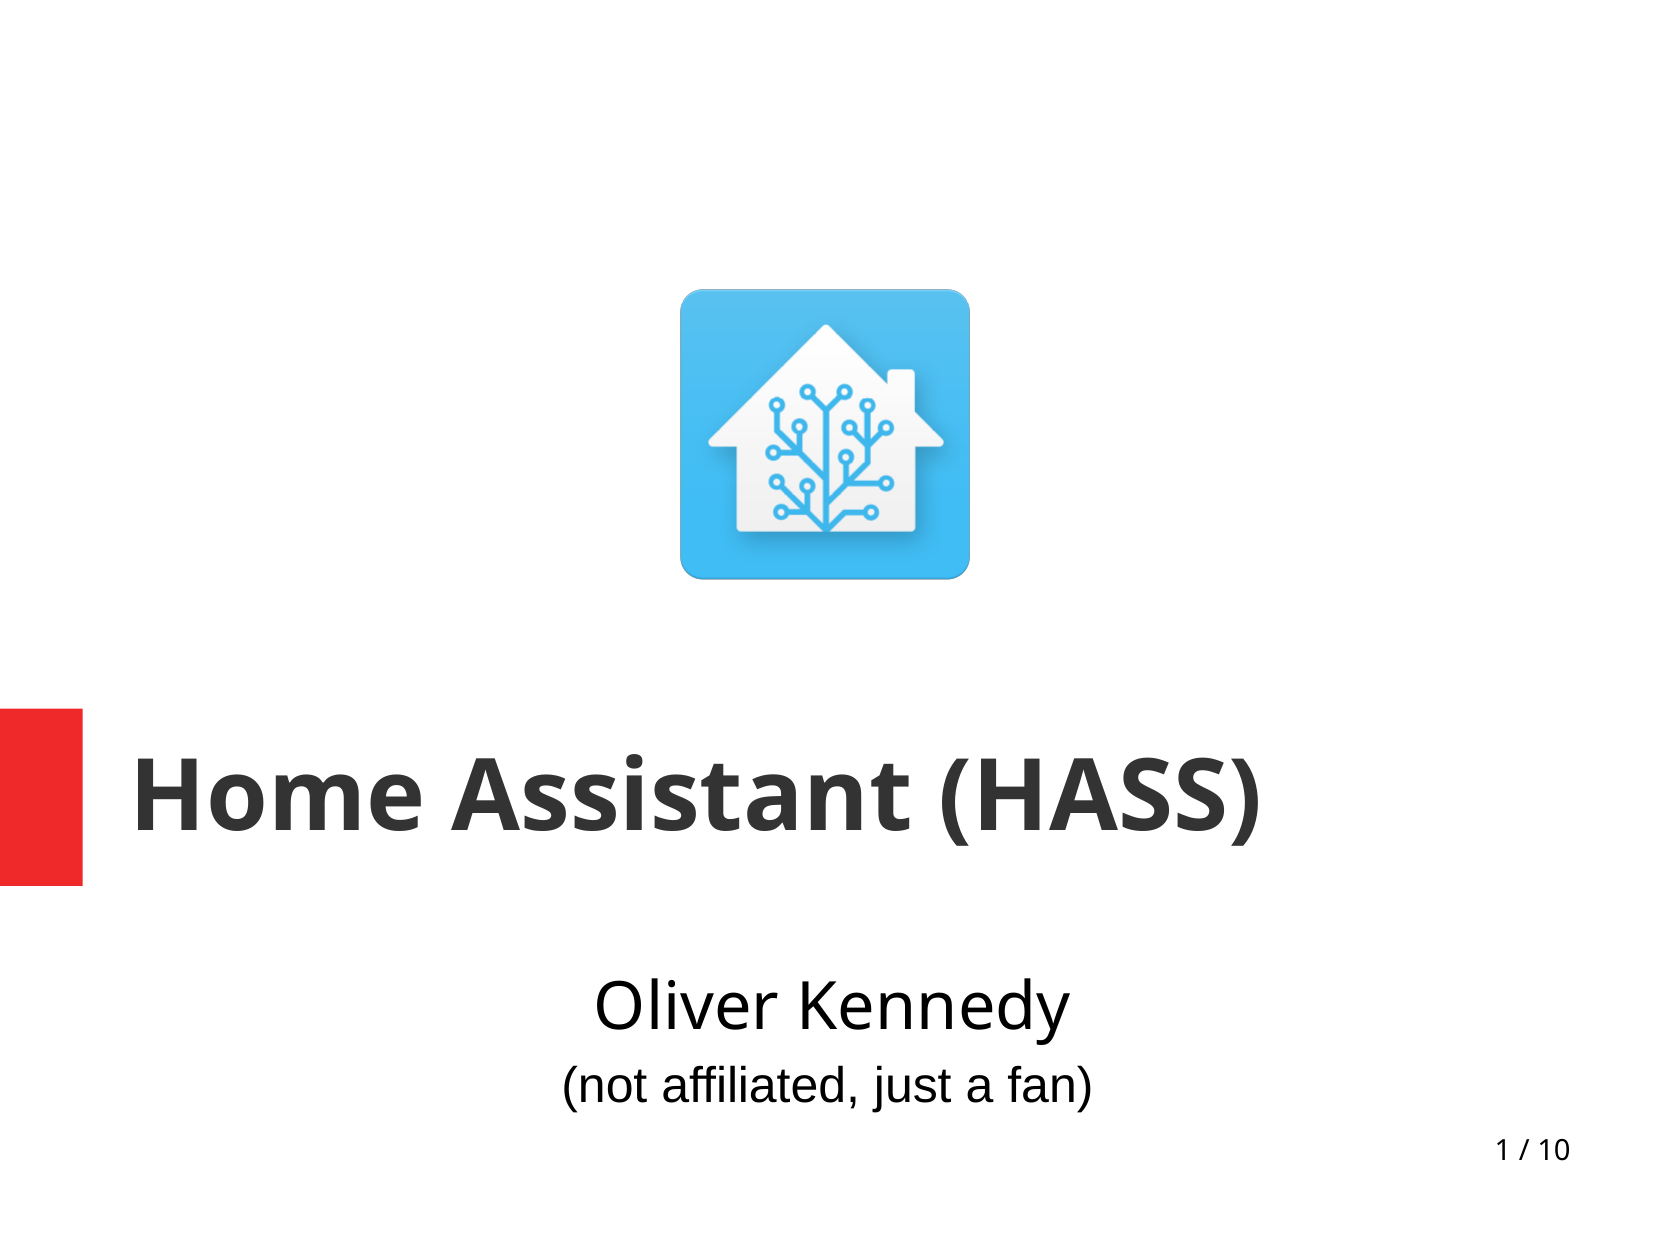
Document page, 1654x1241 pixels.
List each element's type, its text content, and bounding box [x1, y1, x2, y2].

title Home Assistant (HASS) [129, 655, 1536, 928]
text_box (not affiliated, just a fan) [452, 1050, 1203, 1121]
subtitle Oliver Kennedy [129, 968, 1536, 1130]
picture [660, 269, 991, 601]
